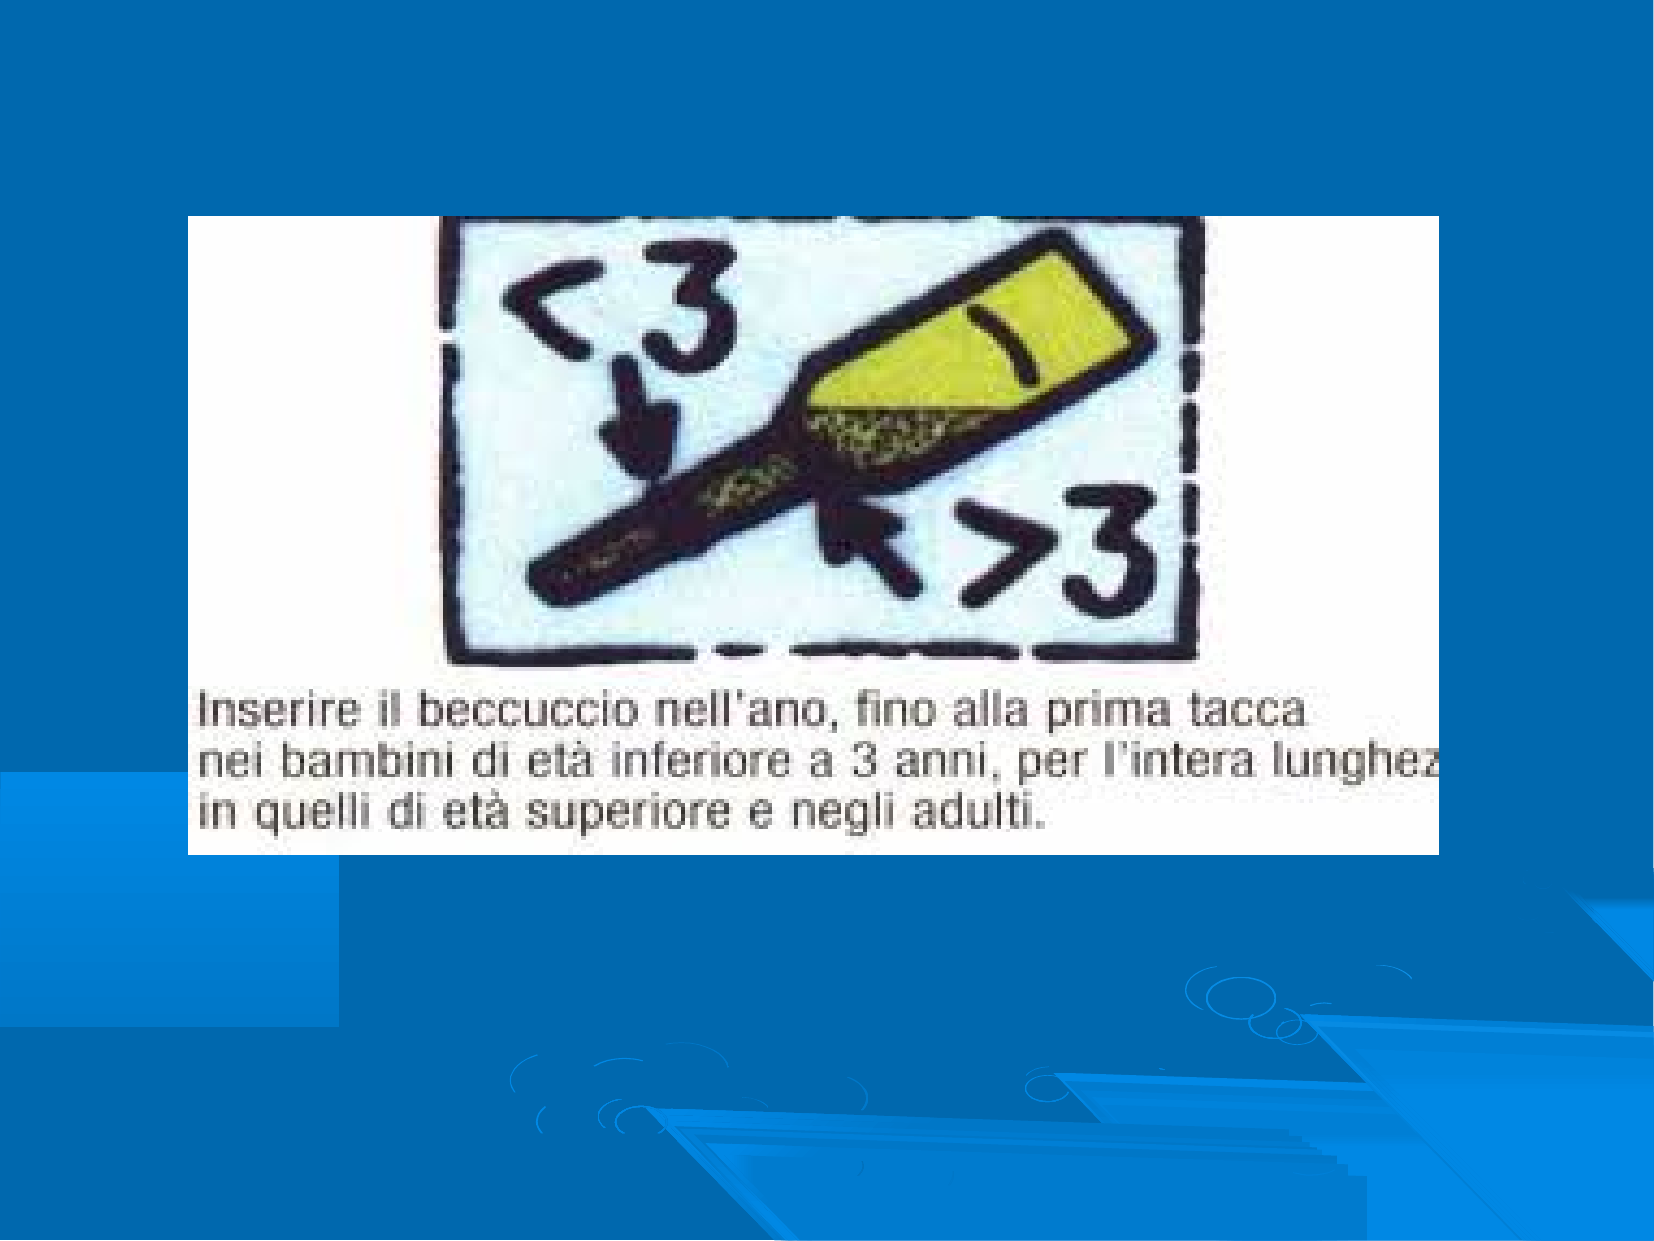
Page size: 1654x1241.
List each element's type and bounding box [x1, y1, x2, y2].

picture [188, 216, 1439, 855]
